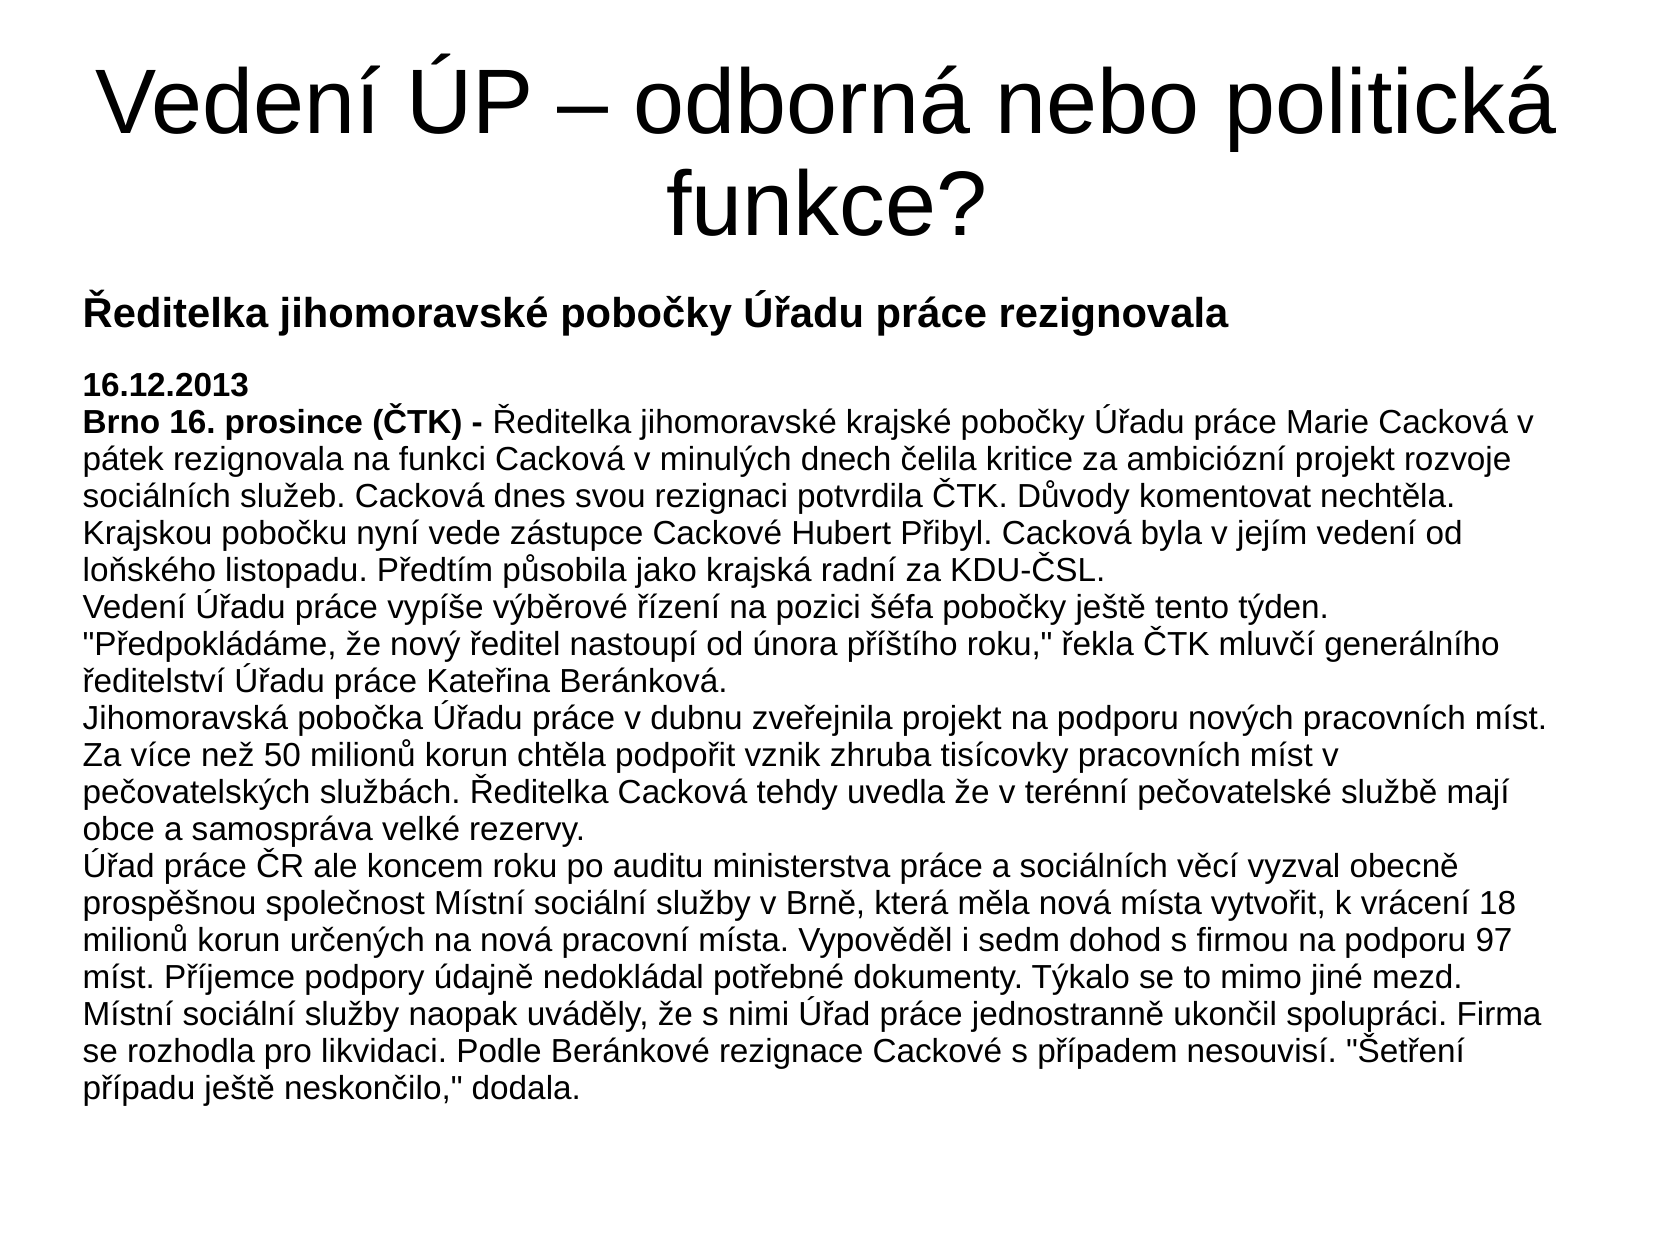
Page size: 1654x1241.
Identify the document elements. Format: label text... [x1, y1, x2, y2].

list Ředitelka jihomoravské pobočky Úřadu práce rezignovala 16.12.2013 Brno 16. prosince (ČTK) - Ředitelka jihomoravské krajské pobočky Úřadu práce Marie Cacková v pátek rezignovala na funkci Cacková v minulých dnech čelila kritice za ambiciózní projekt rozvoje sociálních služeb. Cacková dnes svou rezignaci potvrdila ČTK. Důvody komentovat nechtěla. Krajskou pobočku nyní vede zástupce Cackové Hubert Přibyl. Cacková byla v jejím vedení od loňského listopadu. Předtím působila jako krajská radní za KDU-ČSL. Vedení Úřadu práce vypíše výběrové řízení na pozici šéfa pobočky ještě tento týden. "Předpokládáme, že nový ředitel nastoupí od února příštího roku," řekla ČTK mluvčí generálního ředitelství Úřadu práce Kateřina Beránková. Jihomoravská pobočka Úřadu práce v dubnu zveřejnila projekt na podporu nových pracovních míst. Za více než 50 milionů korun chtěla podpořit vznik zhruba tisícovky pracovních míst v pečovatelských službách. Ředitelka Cacková tehdy uvedla že v terénní pečovatelské službě mají obce a samospráva velké rezervy. Úřad práce ČR ale koncem roku po auditu ministerstva práce a sociálních věcí vyzval obecně prospěšnou společnost Místní sociální služby v Brně, která měla nová místa vytvořit, k vrácení 18 milionů korun určených na nová pracovní místa. Vypověděl i sedm dohod s firmou na podporu 97 míst. Příjemce podpory údajně nedokládal potřebné dokumenty. Týkalo se to mimo jiné mezd. Místní sociální služby naopak uváděly, že s nimi Úřad práce jednostranně ukončil spolupráci. Firma se rozhodla pro likvidaci. Podle Beránkové rezignace Cackové s případem nesouvisí. "Šetření případu ještě neskončilo," dodala. [82, 290, 1571, 1177]
title Vedení ÚP – odborná nebo politická funkce? [82, 49, 1571, 257]
